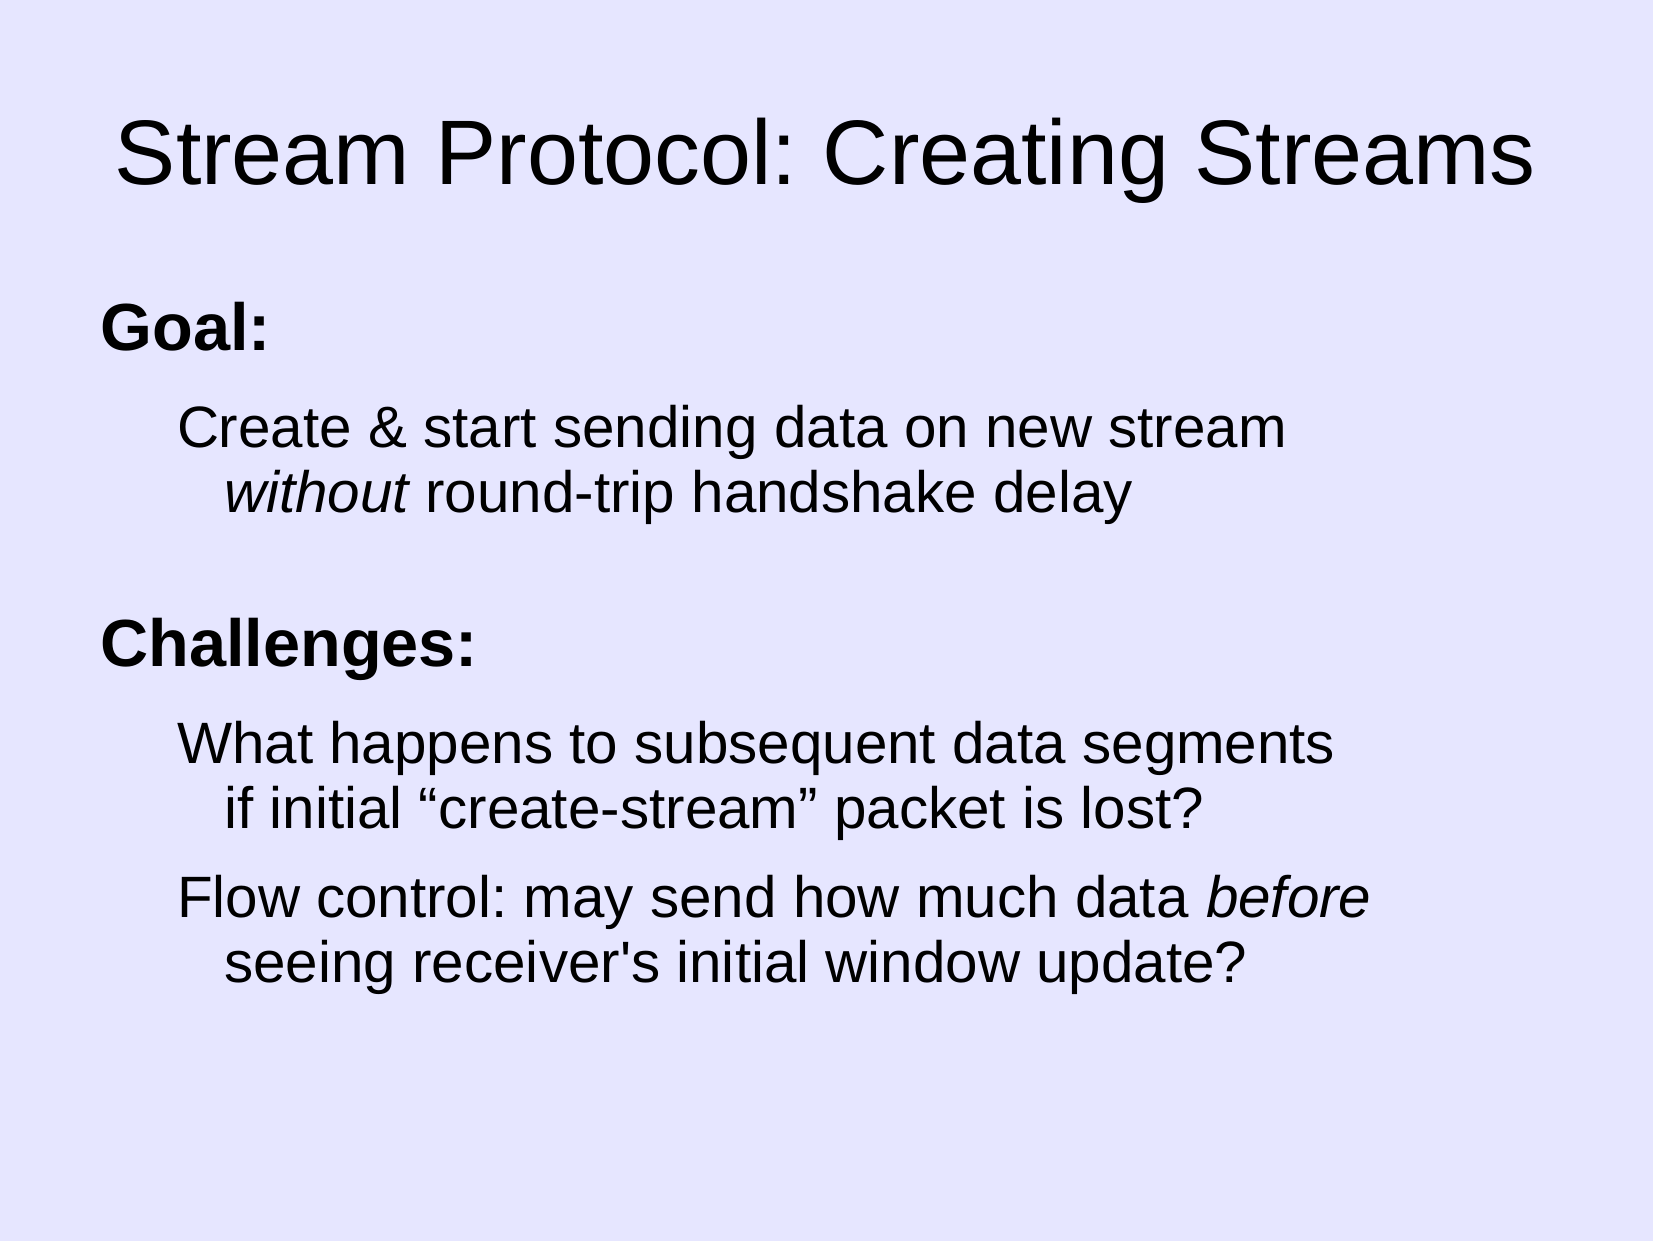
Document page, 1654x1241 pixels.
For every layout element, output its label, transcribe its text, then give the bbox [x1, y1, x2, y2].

title Stream Protocol: Creating Streams [82, 56, 1571, 250]
list Goal: Create & start sending data on new stream without round-trip handshake delay Challenges: What happens to subsequent data segments if initial “create-stream” packet is lost? Flow control: may send how much data before seeing receiver's initial window update? [82, 290, 1571, 1095]
